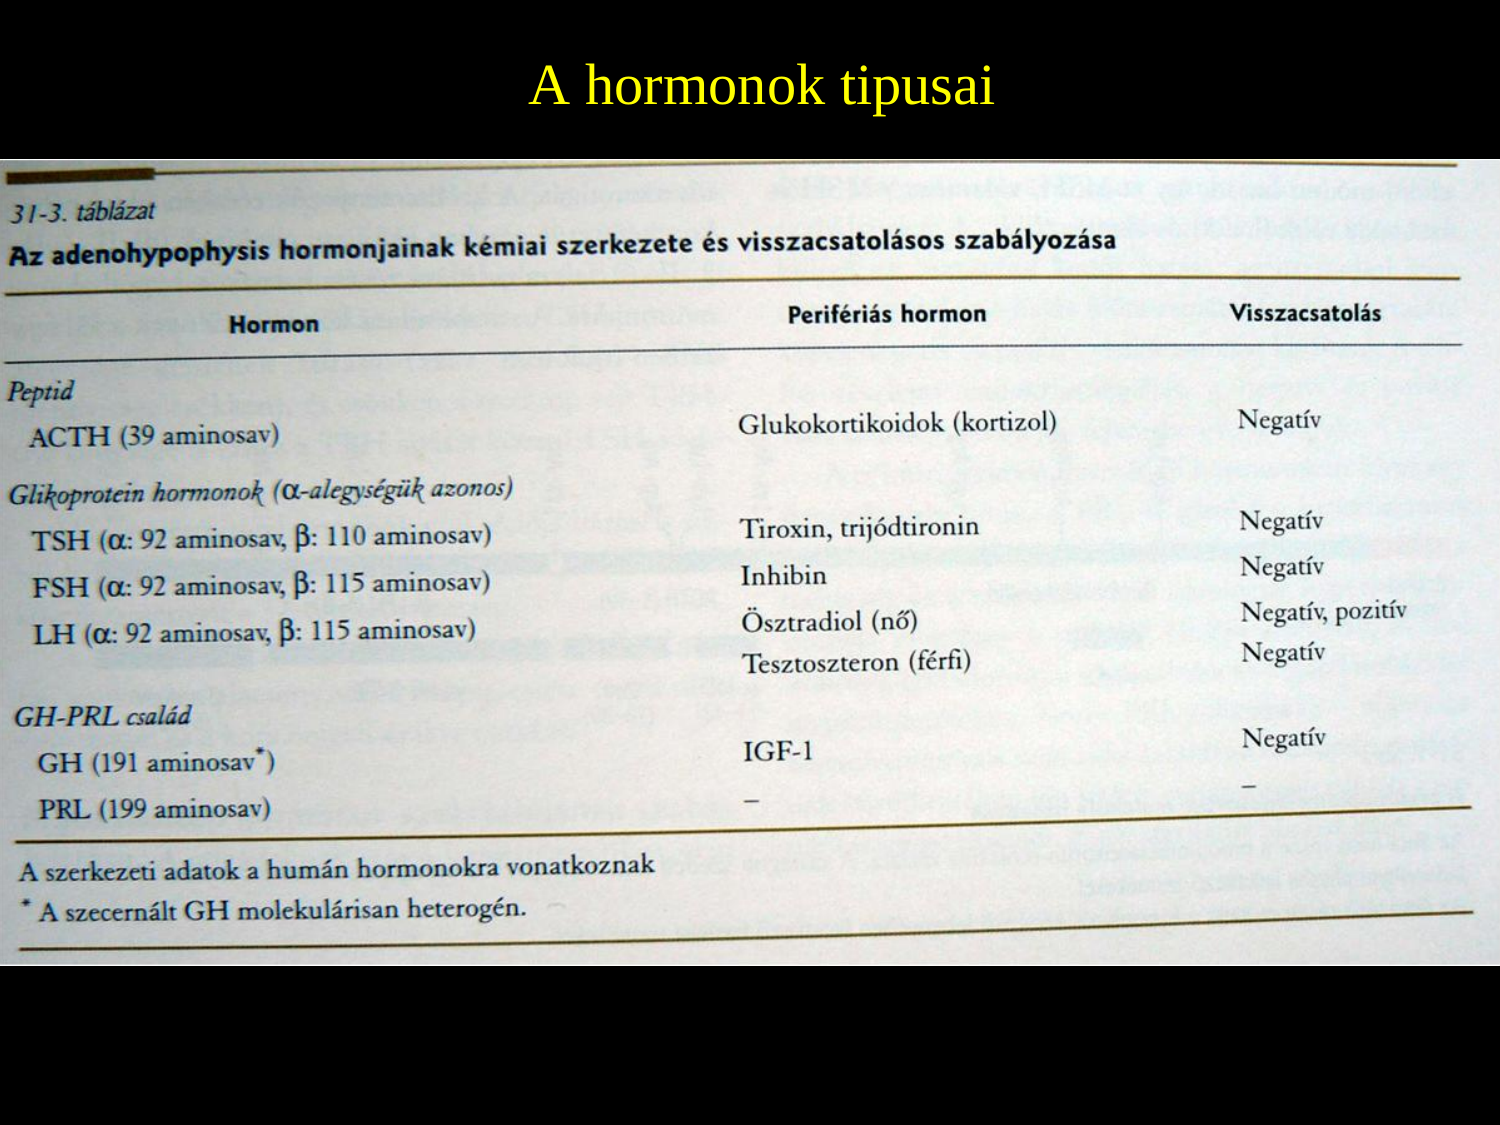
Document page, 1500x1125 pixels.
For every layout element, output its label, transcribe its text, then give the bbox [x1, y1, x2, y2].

picture [0, 159, 1500, 966]
title A hormonok tipusai [125, 37, 1401, 126]
